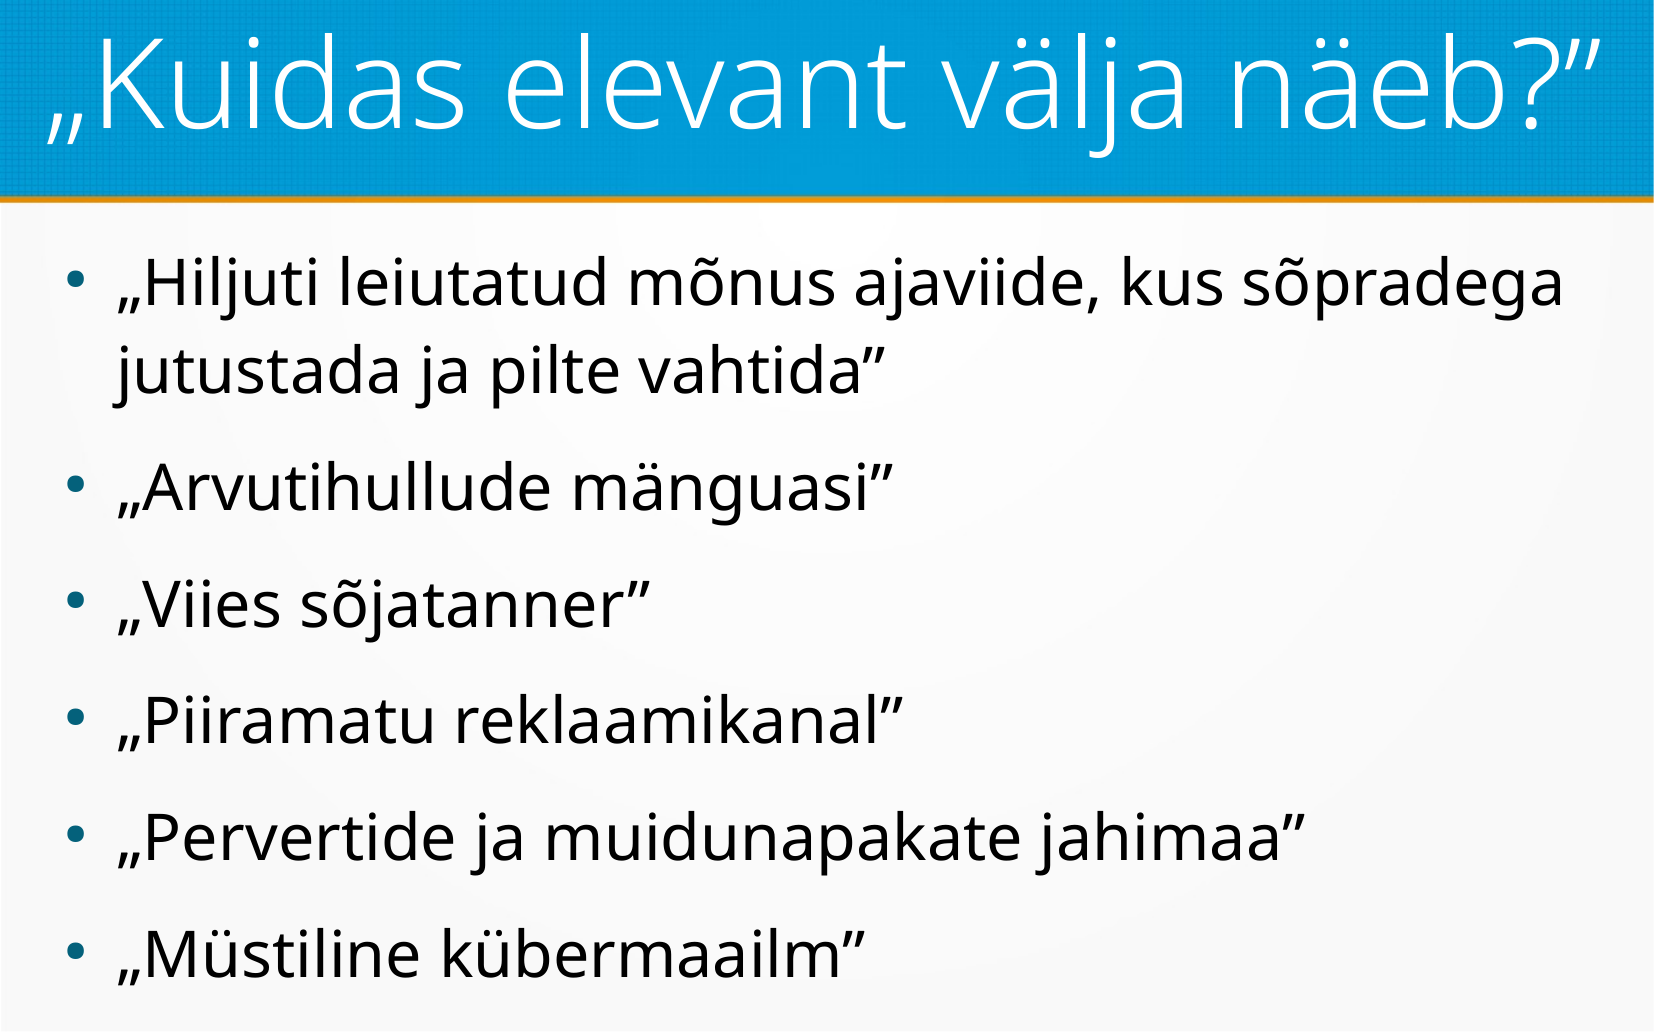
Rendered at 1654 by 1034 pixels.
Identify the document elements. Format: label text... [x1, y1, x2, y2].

list „Hiljuti leiutatud mõnus ajaviide, kus sõpradega jutustada ja pilte vahtida” „Arvutihullude mänguasi” „Viies sõjatanner” „Piiramatu reklaamikanal” „Pervertide ja muidunapakate jahimaa” „Müstiline kübermaailm” [47, 236, 1607, 1002]
title „Kuidas elevant välja näeb?” [43, 0, 1619, 166]
picture [0, 195, 1654, 1034]
